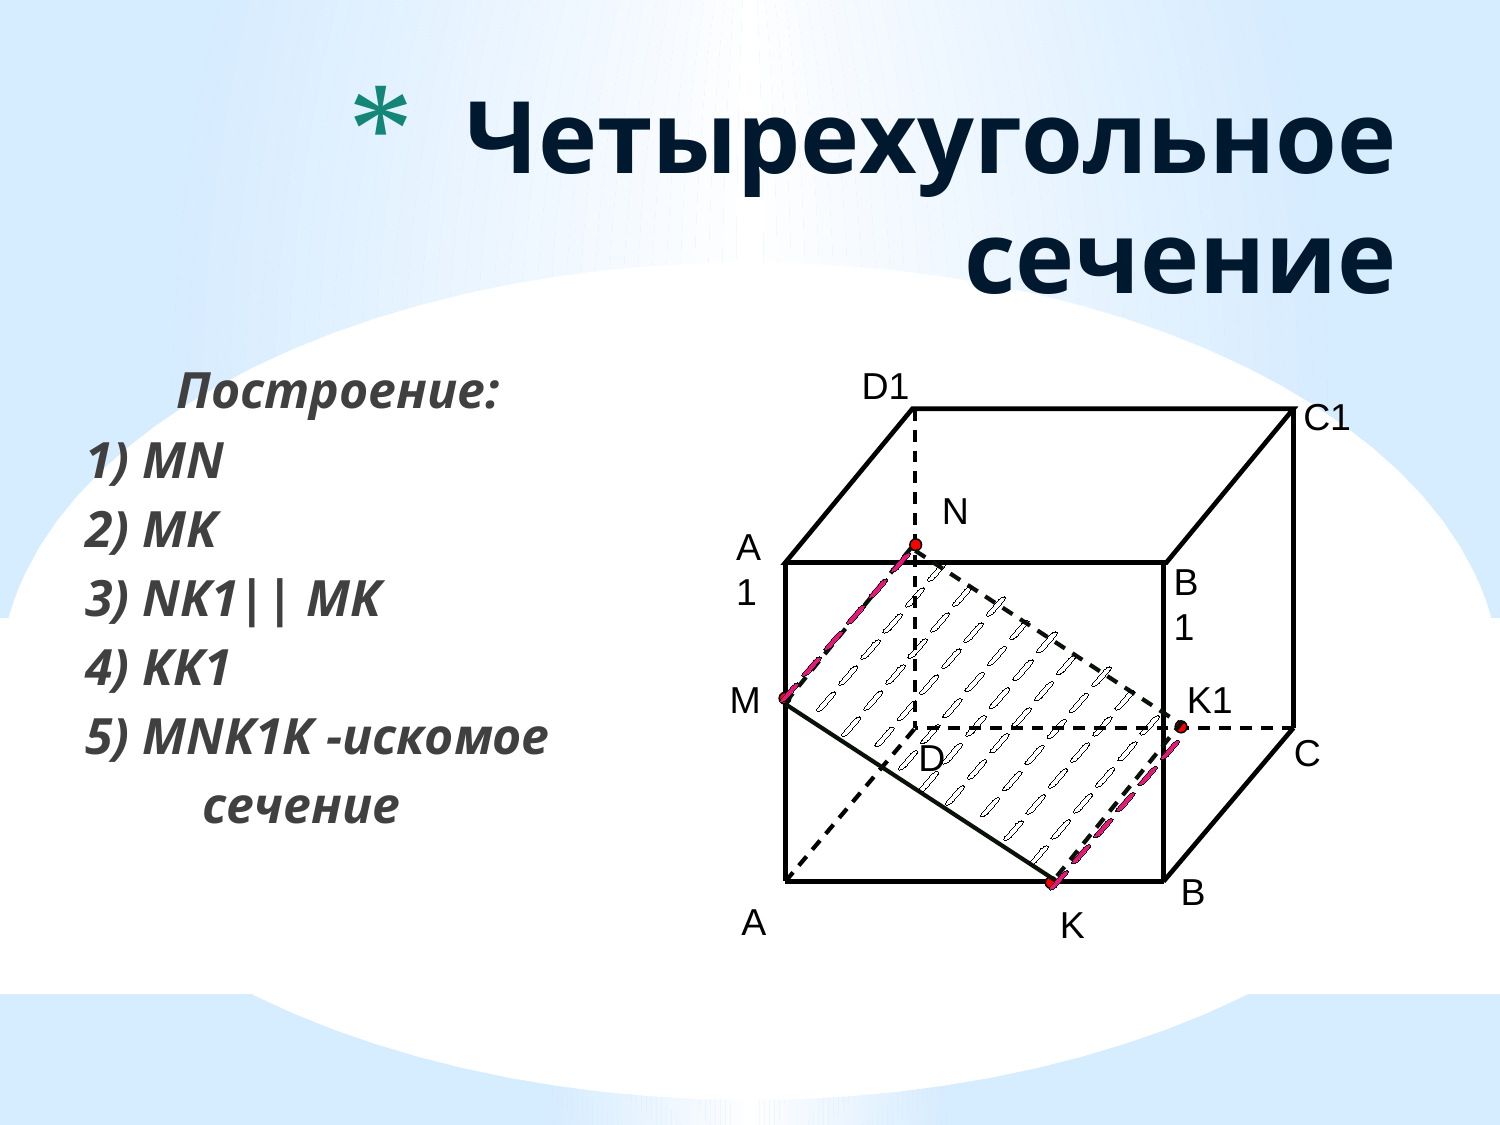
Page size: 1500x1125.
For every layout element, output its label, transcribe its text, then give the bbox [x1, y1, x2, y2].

text_box [1045, 870, 1069, 891]
text_box [890, 552, 911, 573]
text_box [1093, 818, 1114, 838]
text_box D1 [846, 354, 942, 415]
text_box K [1045, 893, 1117, 953]
text_box D [903, 726, 975, 787]
text_box B [1165, 860, 1237, 920]
text_box [846, 604, 866, 625]
text_box C1 [1288, 385, 1384, 446]
text_box [1071, 844, 1091, 864]
text_box [868, 578, 888, 599]
text_box A1 [721, 515, 793, 621]
text_box [801, 656, 822, 677]
text_box [1160, 740, 1180, 760]
text_box M [714, 668, 776, 729]
text_box [1115, 792, 1136, 812]
text_box [779, 682, 799, 704]
text_box [823, 630, 844, 651]
text_box A [726, 890, 798, 951]
text_box [1137, 766, 1158, 786]
title Четырехугольное сечение [76, 66, 1412, 254]
text_box [909, 538, 922, 551]
text_box N [927, 479, 998, 540]
text_box C [1279, 722, 1350, 782]
list Построение: 1) MN 2) MK 3) NK1|| MK 4) KK1 5) MNK1K -искомое сечение [70, 351, 733, 891]
text_box K1 [1172, 668, 1248, 729]
text_box B1 [1158, 550, 1230, 656]
